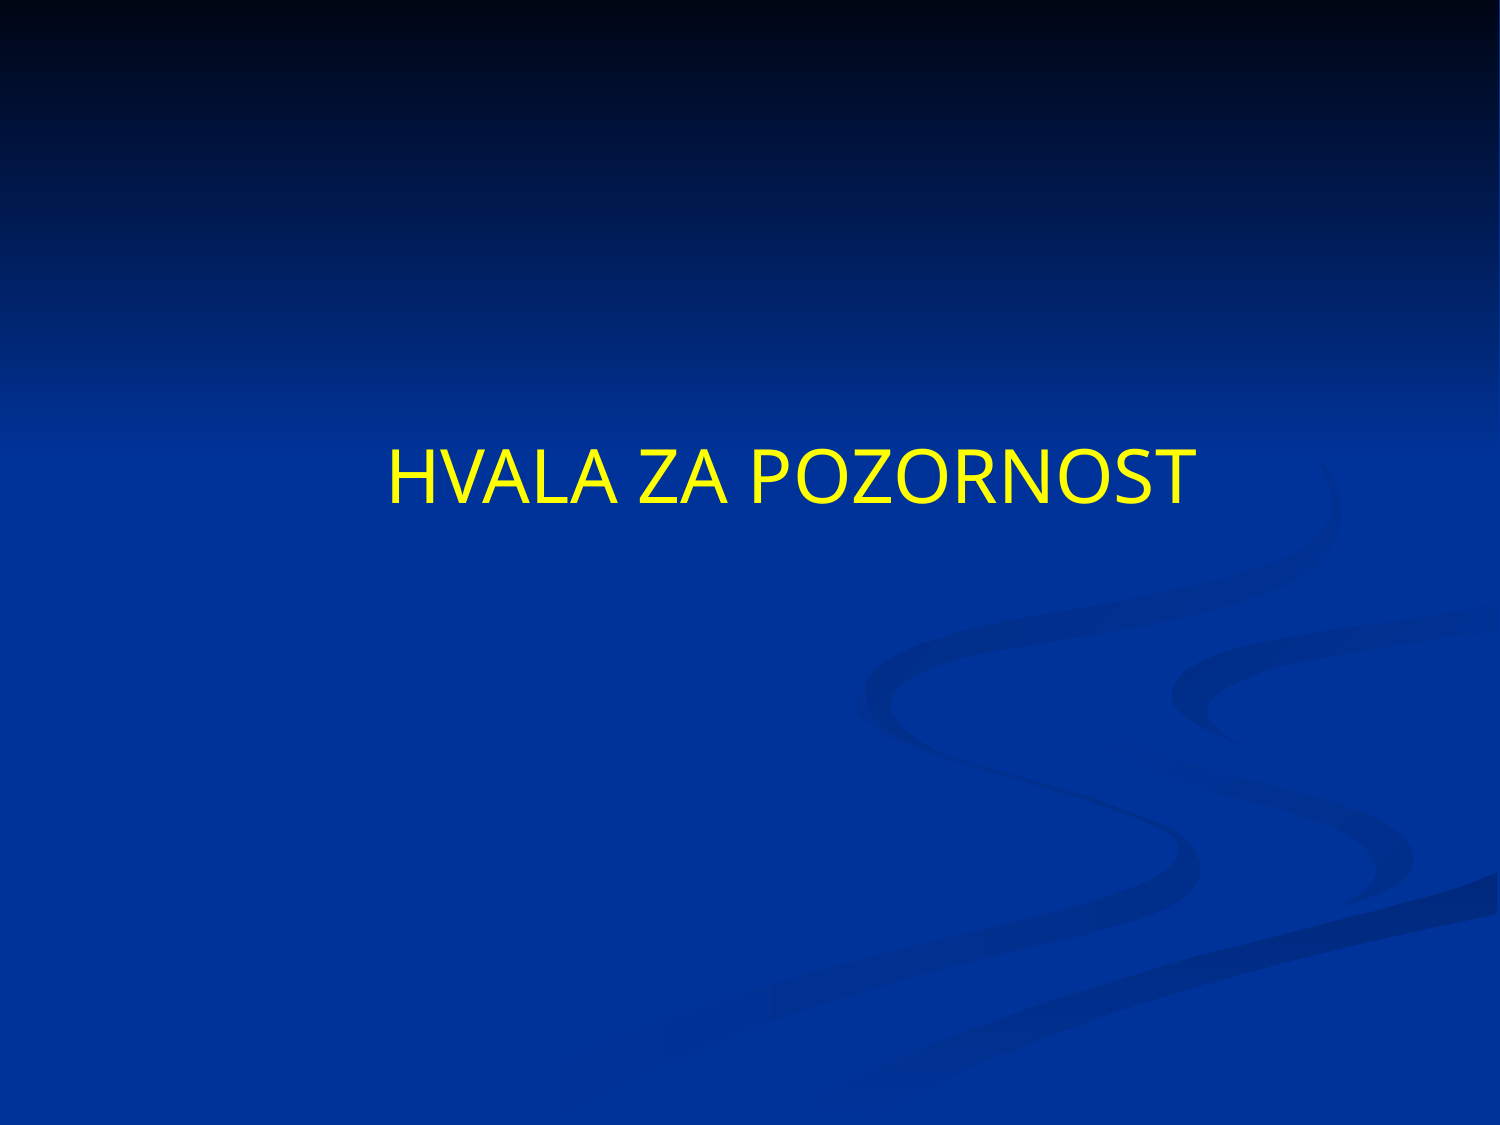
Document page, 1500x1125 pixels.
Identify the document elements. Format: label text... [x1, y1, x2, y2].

text_box HVALA ZA POZORNOST [218, 420, 1365, 610]
